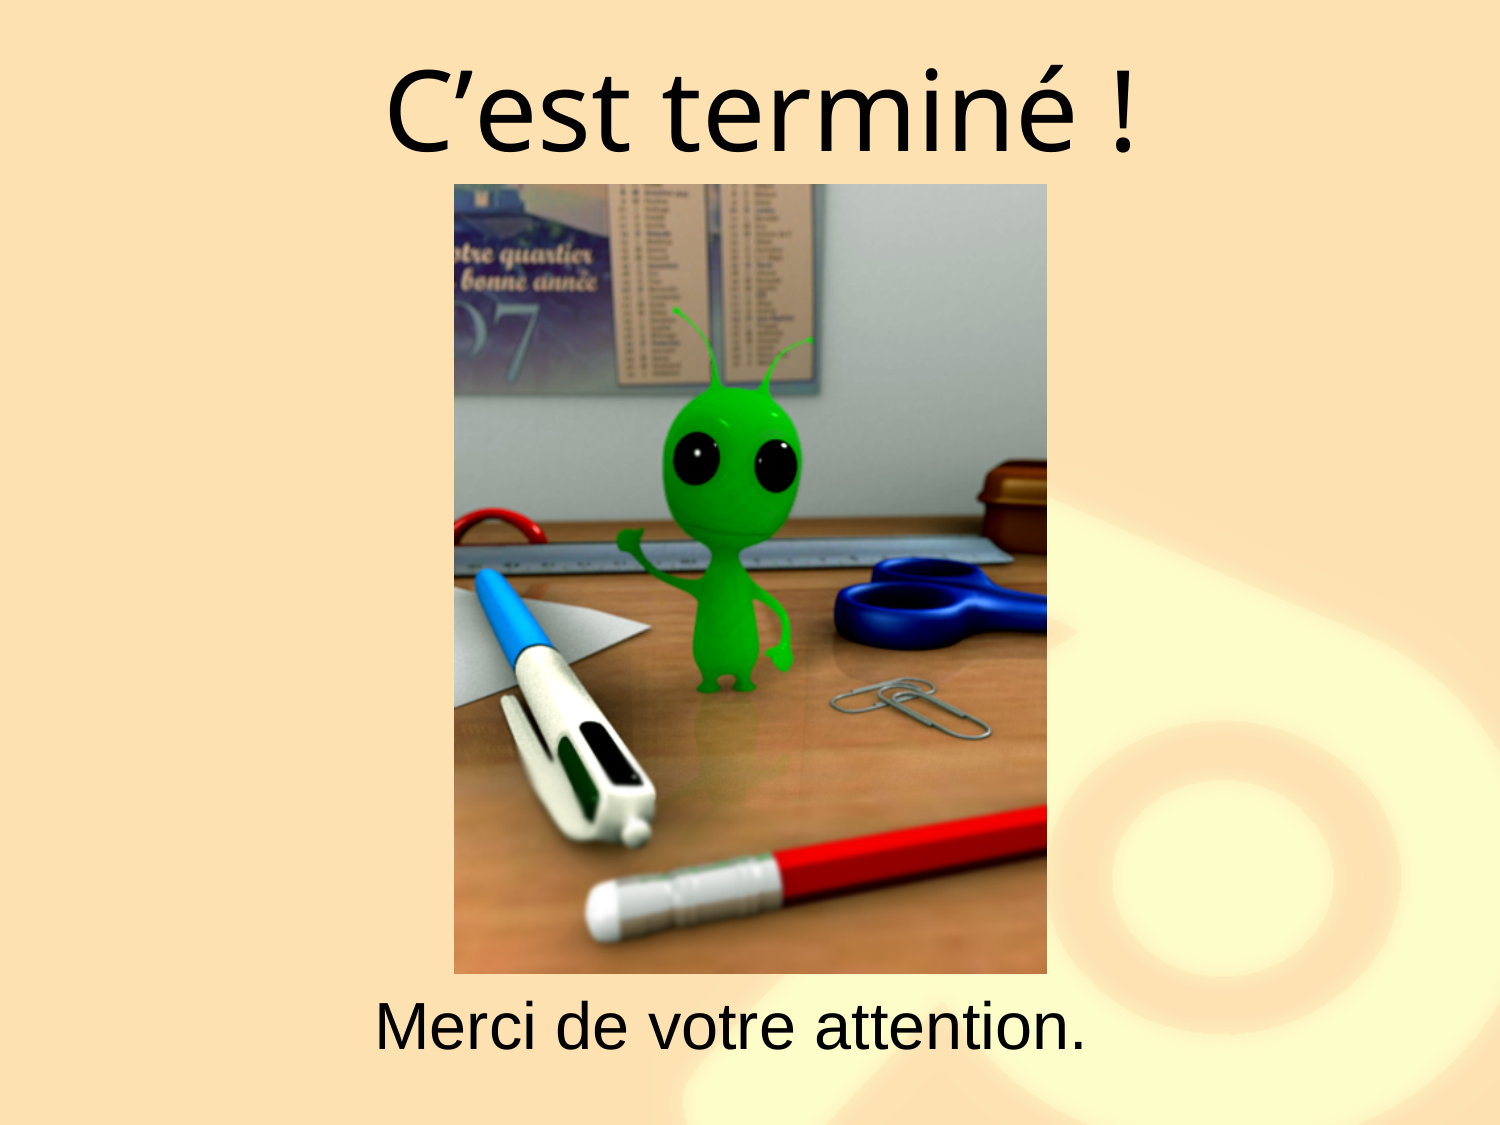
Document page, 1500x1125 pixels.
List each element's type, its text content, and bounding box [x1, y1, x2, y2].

title C’est terminé ! [123, 30, 1399, 185]
subtitle Merci de votre attention. [206, 987, 1257, 1079]
picture [0, 0, 1500, 1125]
